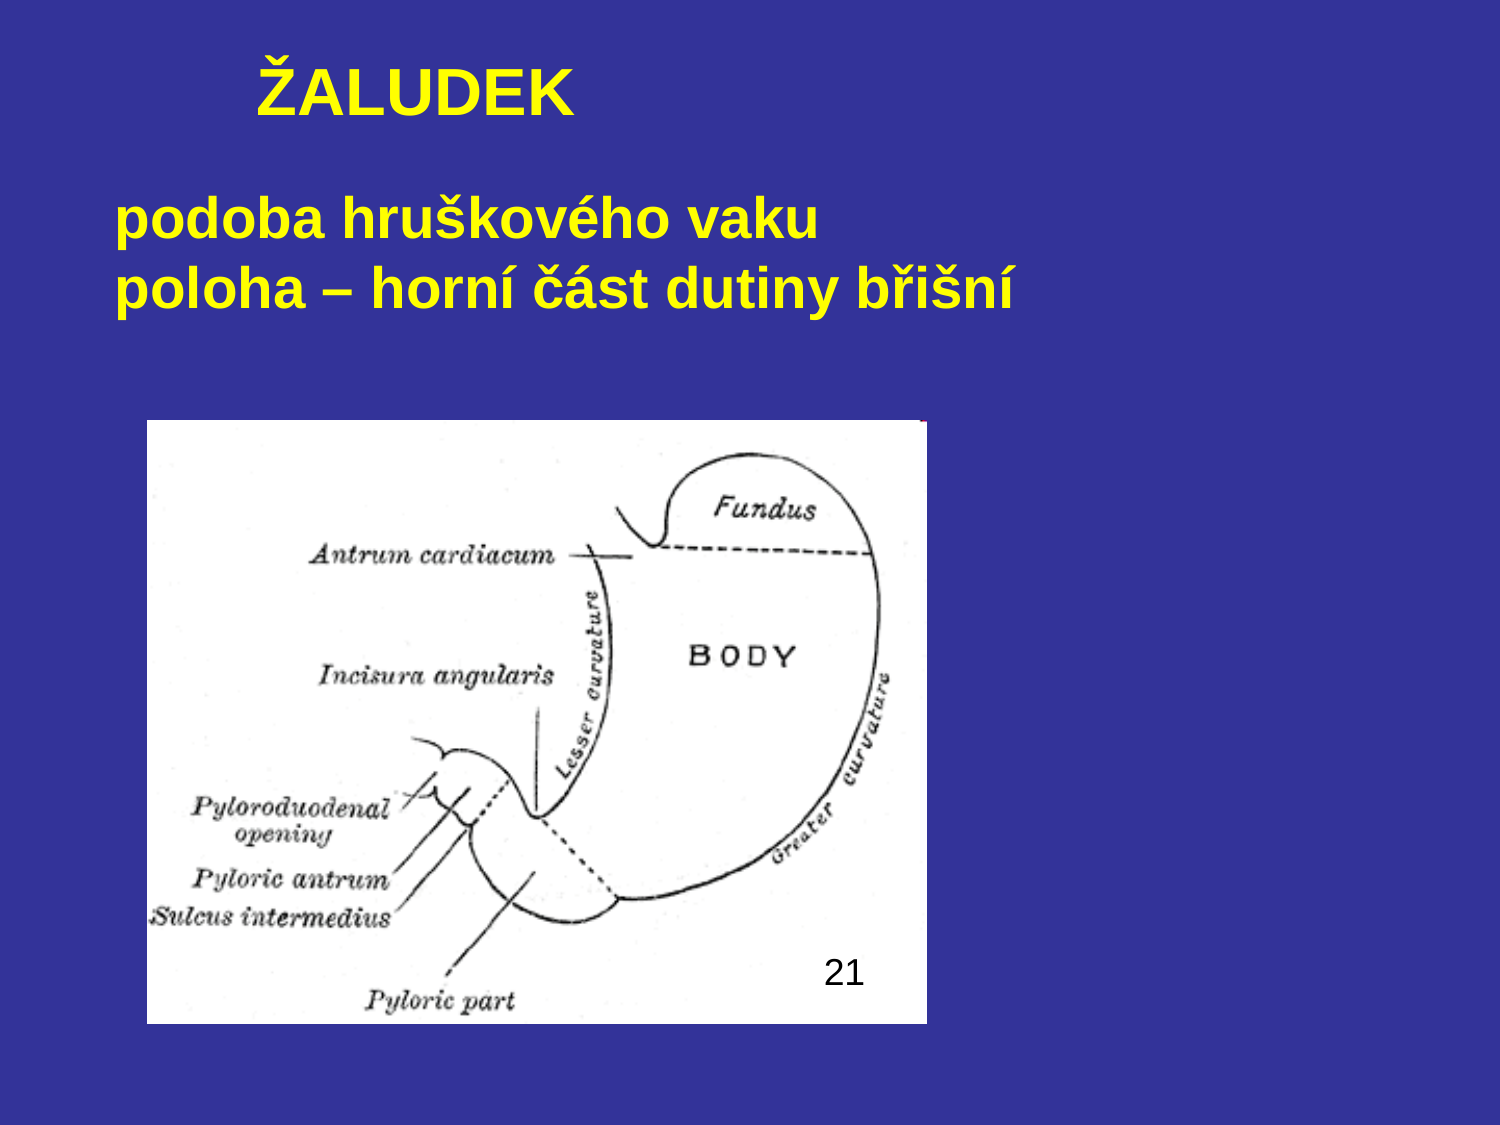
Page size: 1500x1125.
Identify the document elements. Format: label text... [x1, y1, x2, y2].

text_box 21 [809, 940, 904, 1002]
text_box podoba hruškového vaku poloha – horní část dutiny břišní [100, 172, 1282, 328]
text_box ŽALUDEK [242, 41, 1081, 137]
picture [147, 420, 927, 1024]
